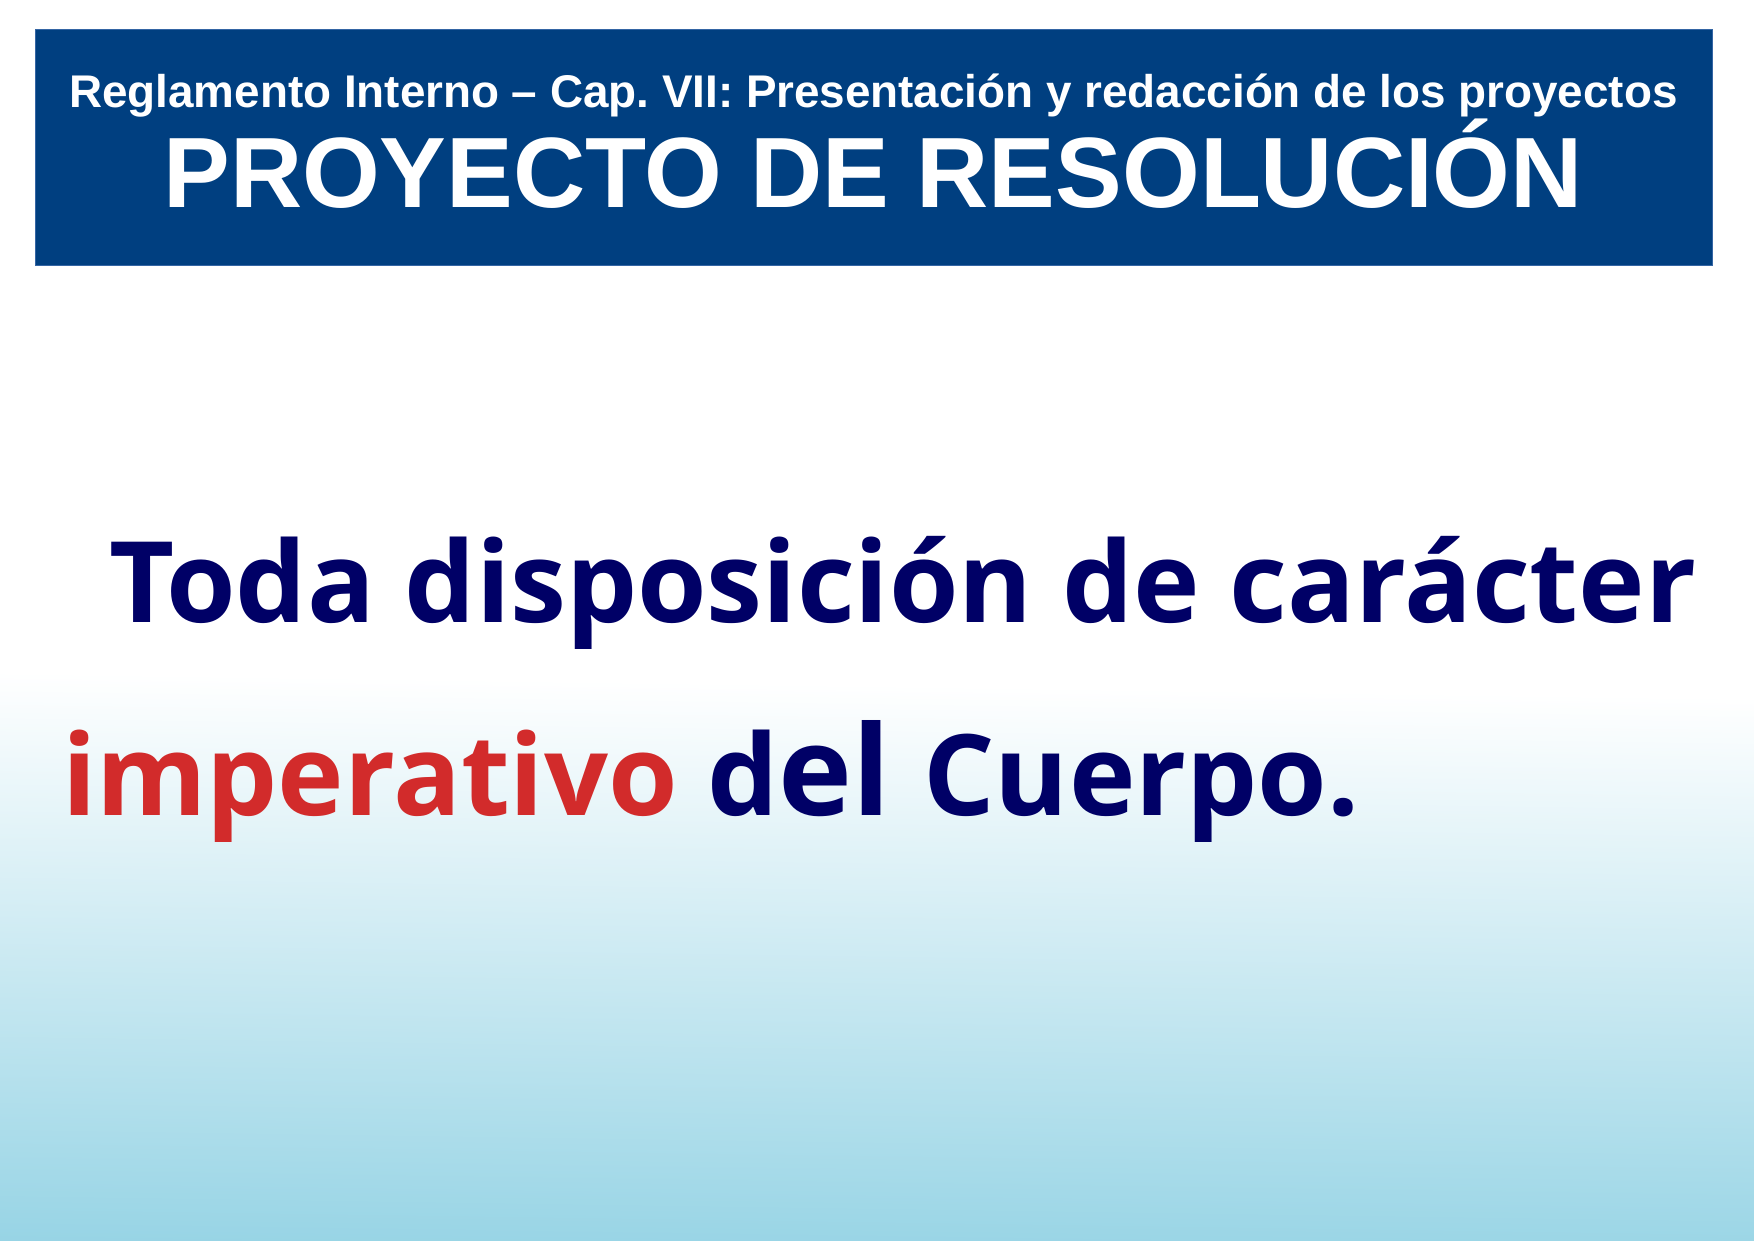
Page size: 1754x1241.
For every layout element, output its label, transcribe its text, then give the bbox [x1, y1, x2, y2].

text_box Reglamento Interno – Cap. VII: Presentación y redacción de los proyectos PROYECTO DE RESOLUCIÓN [35, 29, 1713, 266]
text_box Toda disposición de carácter imperativo del Cuerpo. [47, 318, 1713, 1063]
